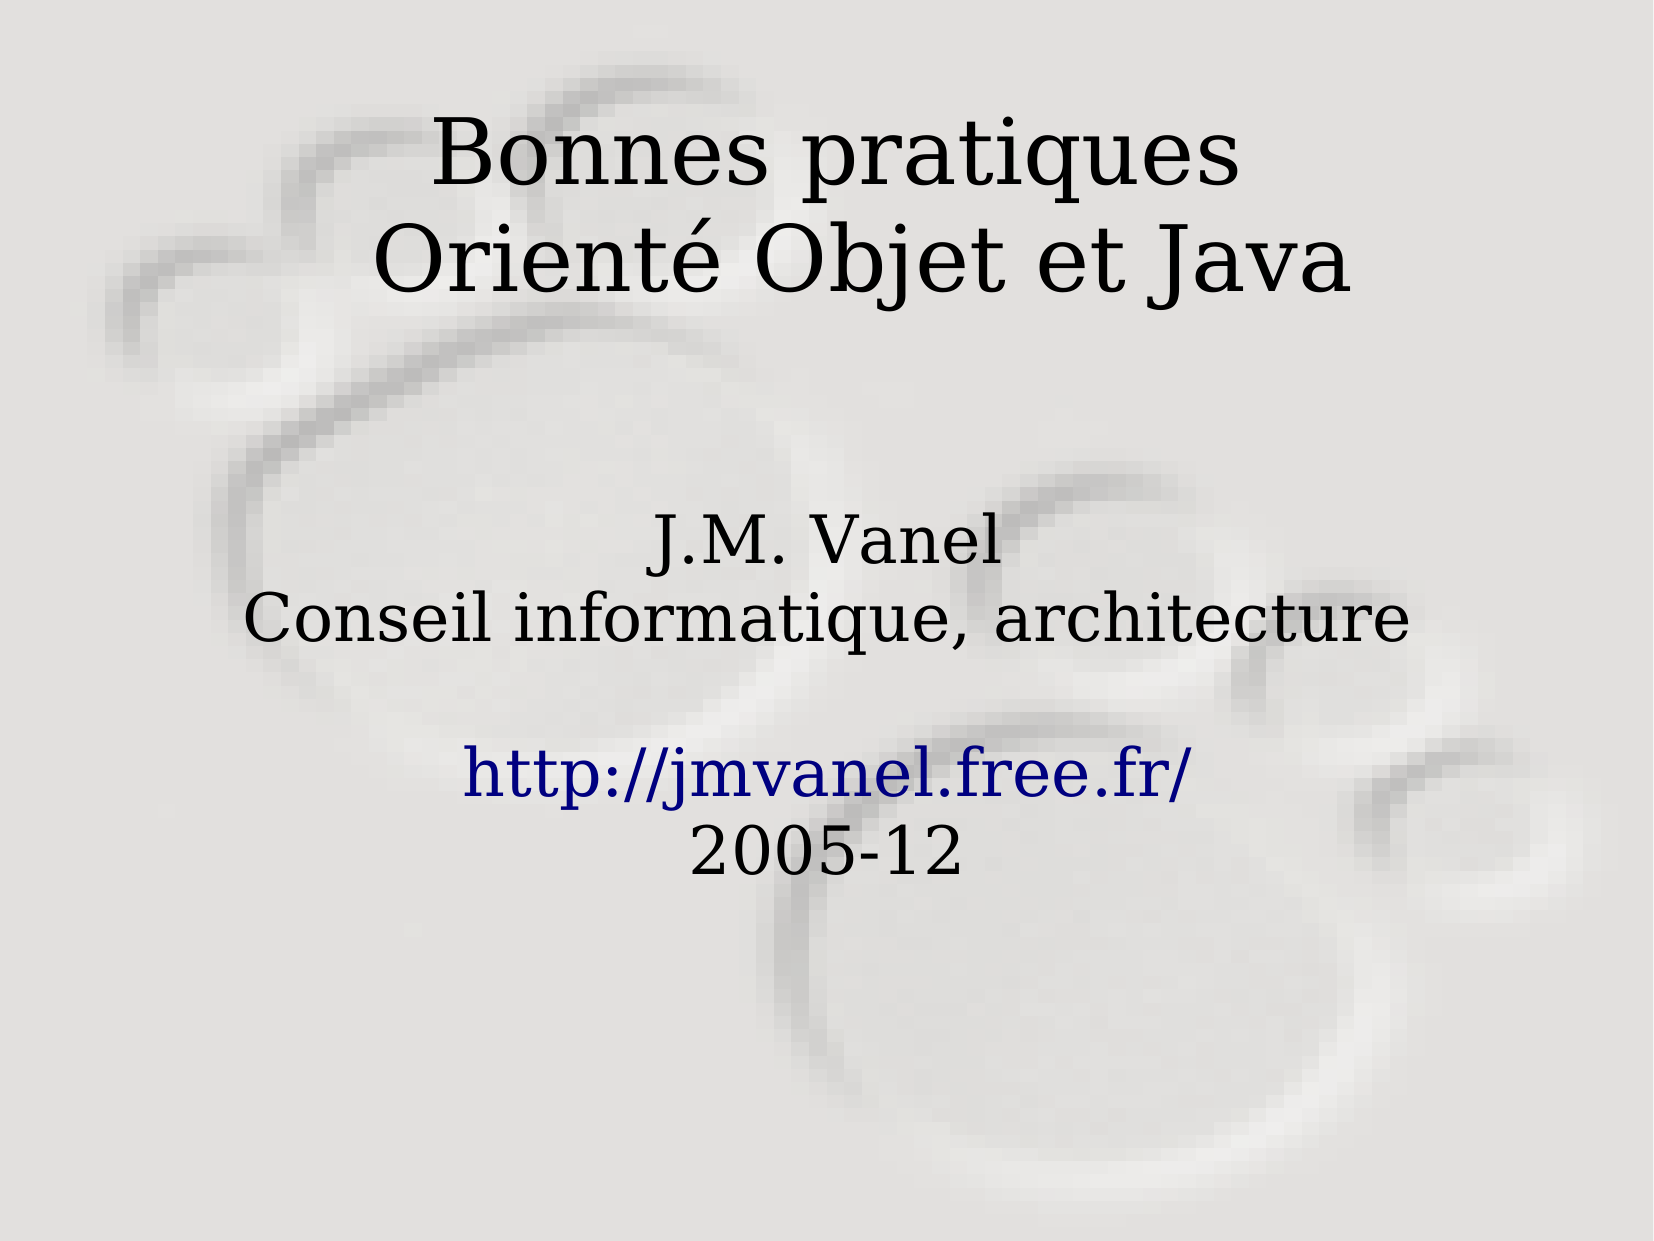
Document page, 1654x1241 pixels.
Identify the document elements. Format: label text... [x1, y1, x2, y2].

picture [0, 0, 1654, 1241]
subtitle J.M. Vanel Conseil informatique, architecture http://jmvanel.free.fr/ 2005-12 [121, 265, 1534, 1127]
title Bonnes pratiques Orienté Objet et Java [121, 99, 1534, 265]
